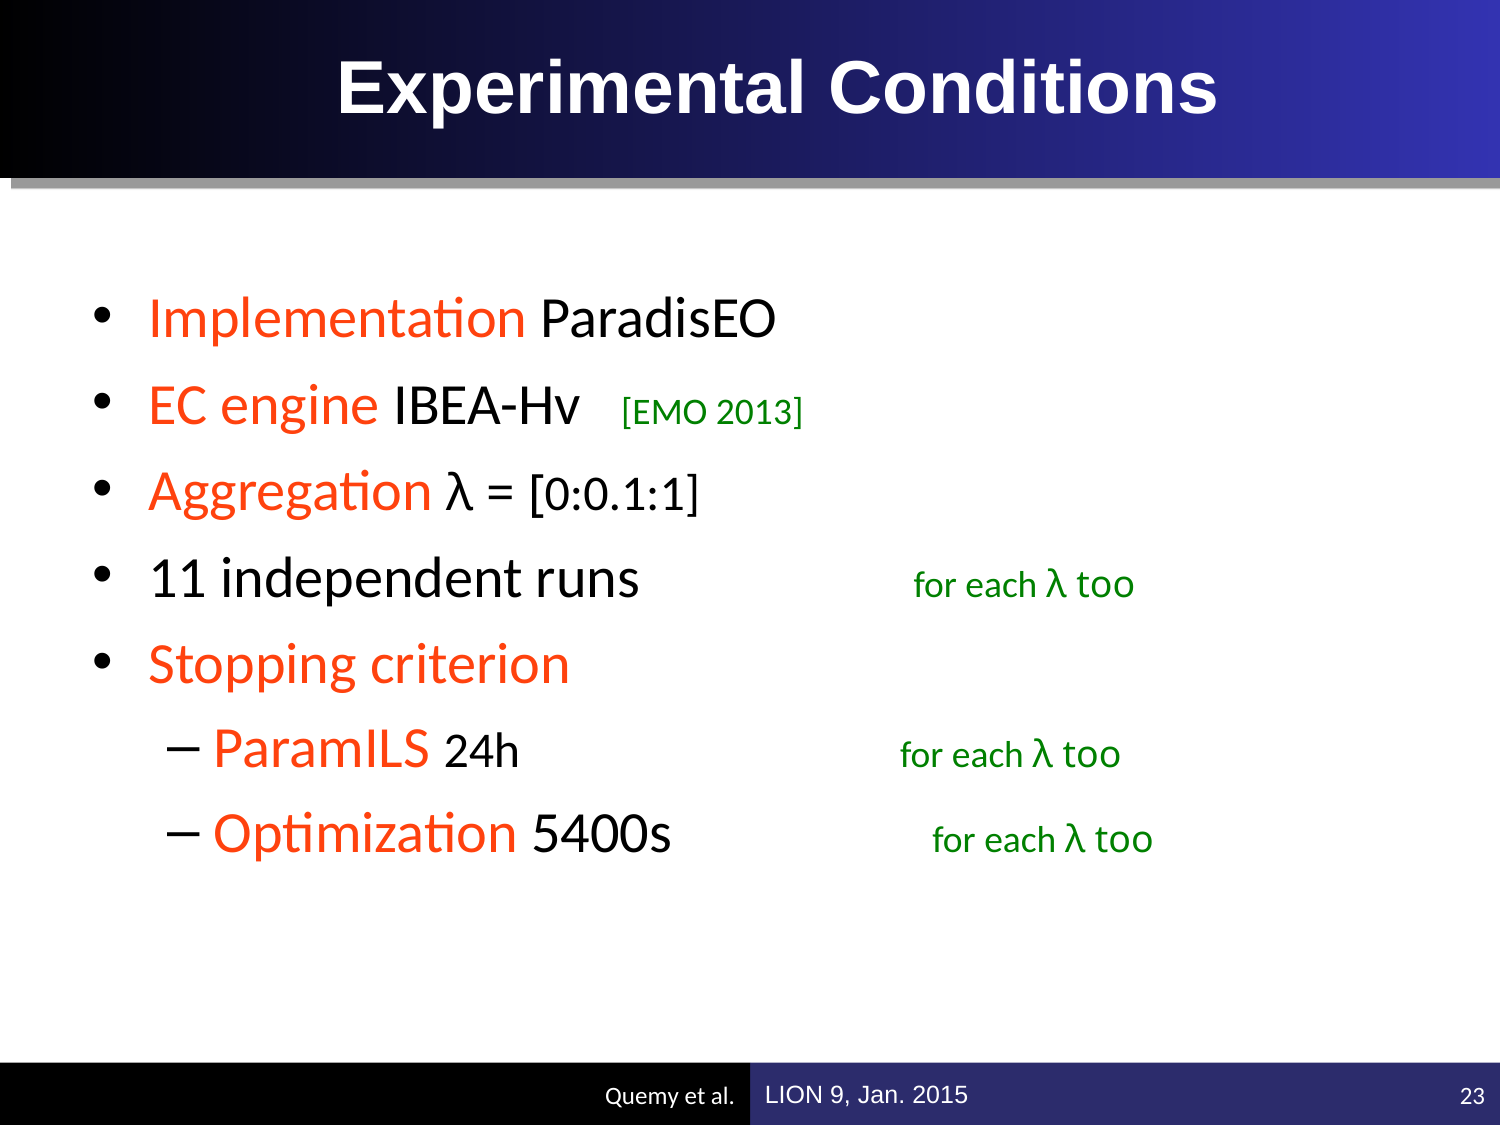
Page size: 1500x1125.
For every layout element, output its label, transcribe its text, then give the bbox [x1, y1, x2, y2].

text_box Experimental Conditions [322, 31, 1379, 137]
list Implementation ParadisEO EC engine IBEA-Hv [EMO 2013] Aggregation λ = [0:0.1:1] 11 independent runs for each λ too Stopping criterion ParamILS 24h for each λ too Optimization 5400s for each λ too [77, 271, 1457, 993]
